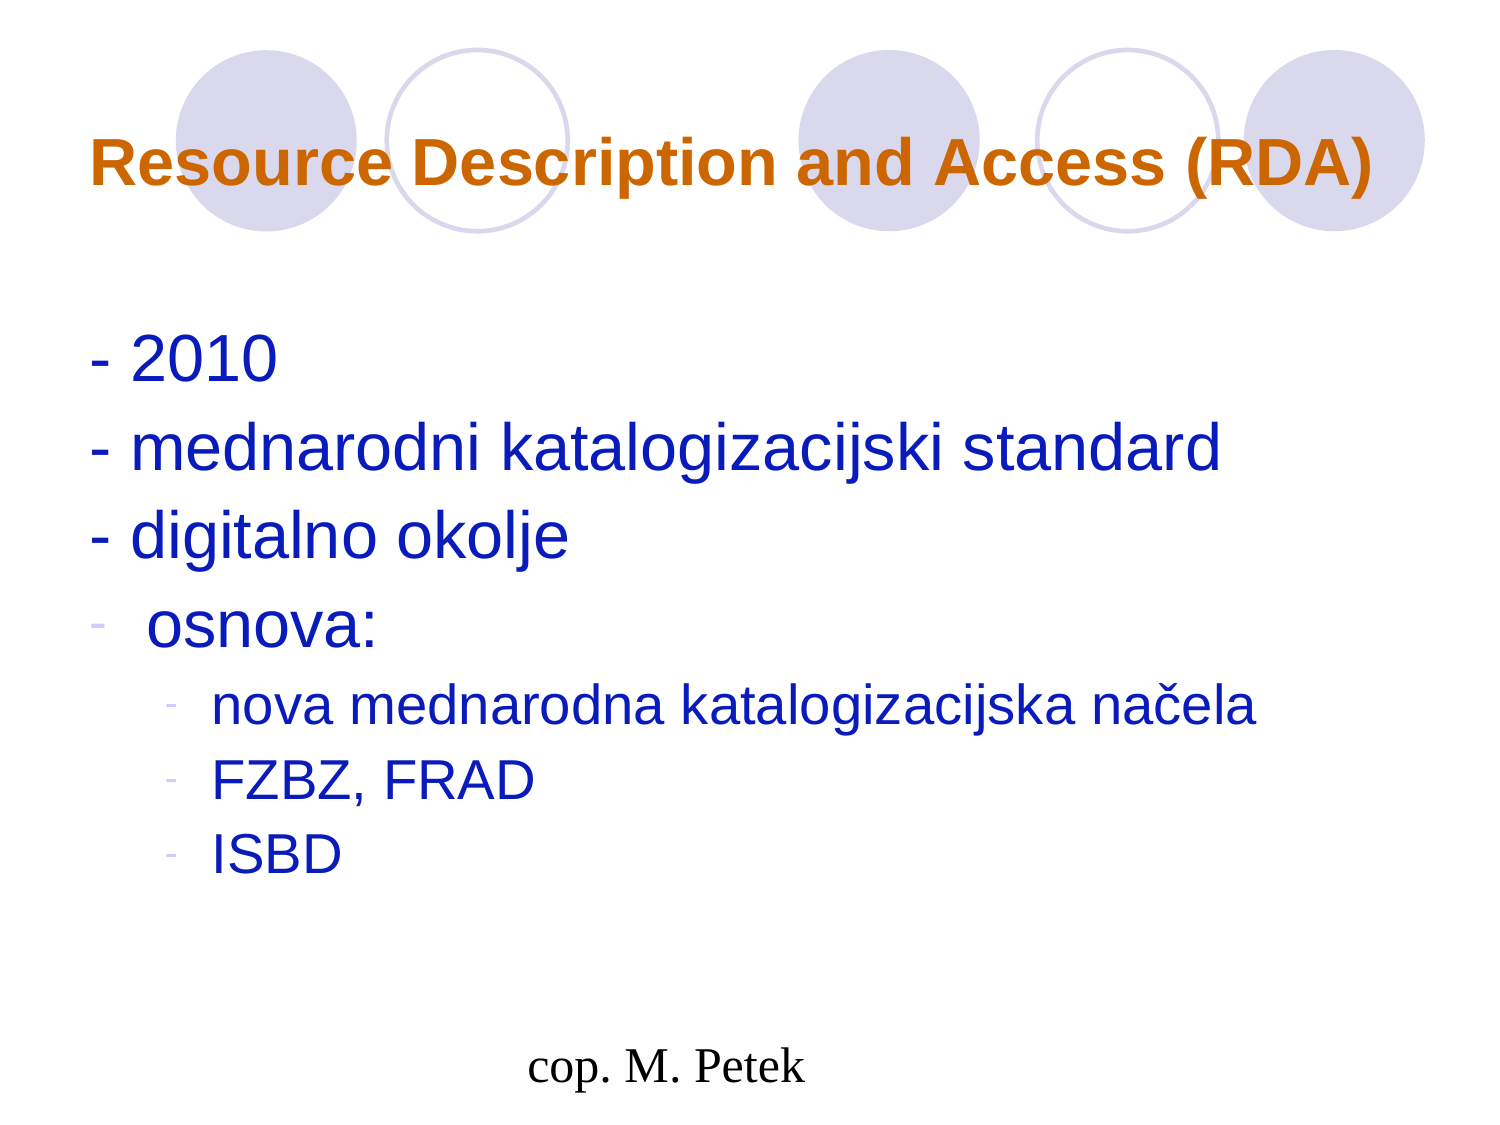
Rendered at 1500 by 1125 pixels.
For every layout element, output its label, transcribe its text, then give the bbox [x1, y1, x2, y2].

title Resource Description and Access (RDA) [75, 74, 1438, 315]
list - 2010 - mednarodni katalogizacijski standard - digitalno okolje osnova: nova mednarodna katalogizacijska načela FZBZ, FRAD ISBD [75, 316, 1426, 1006]
